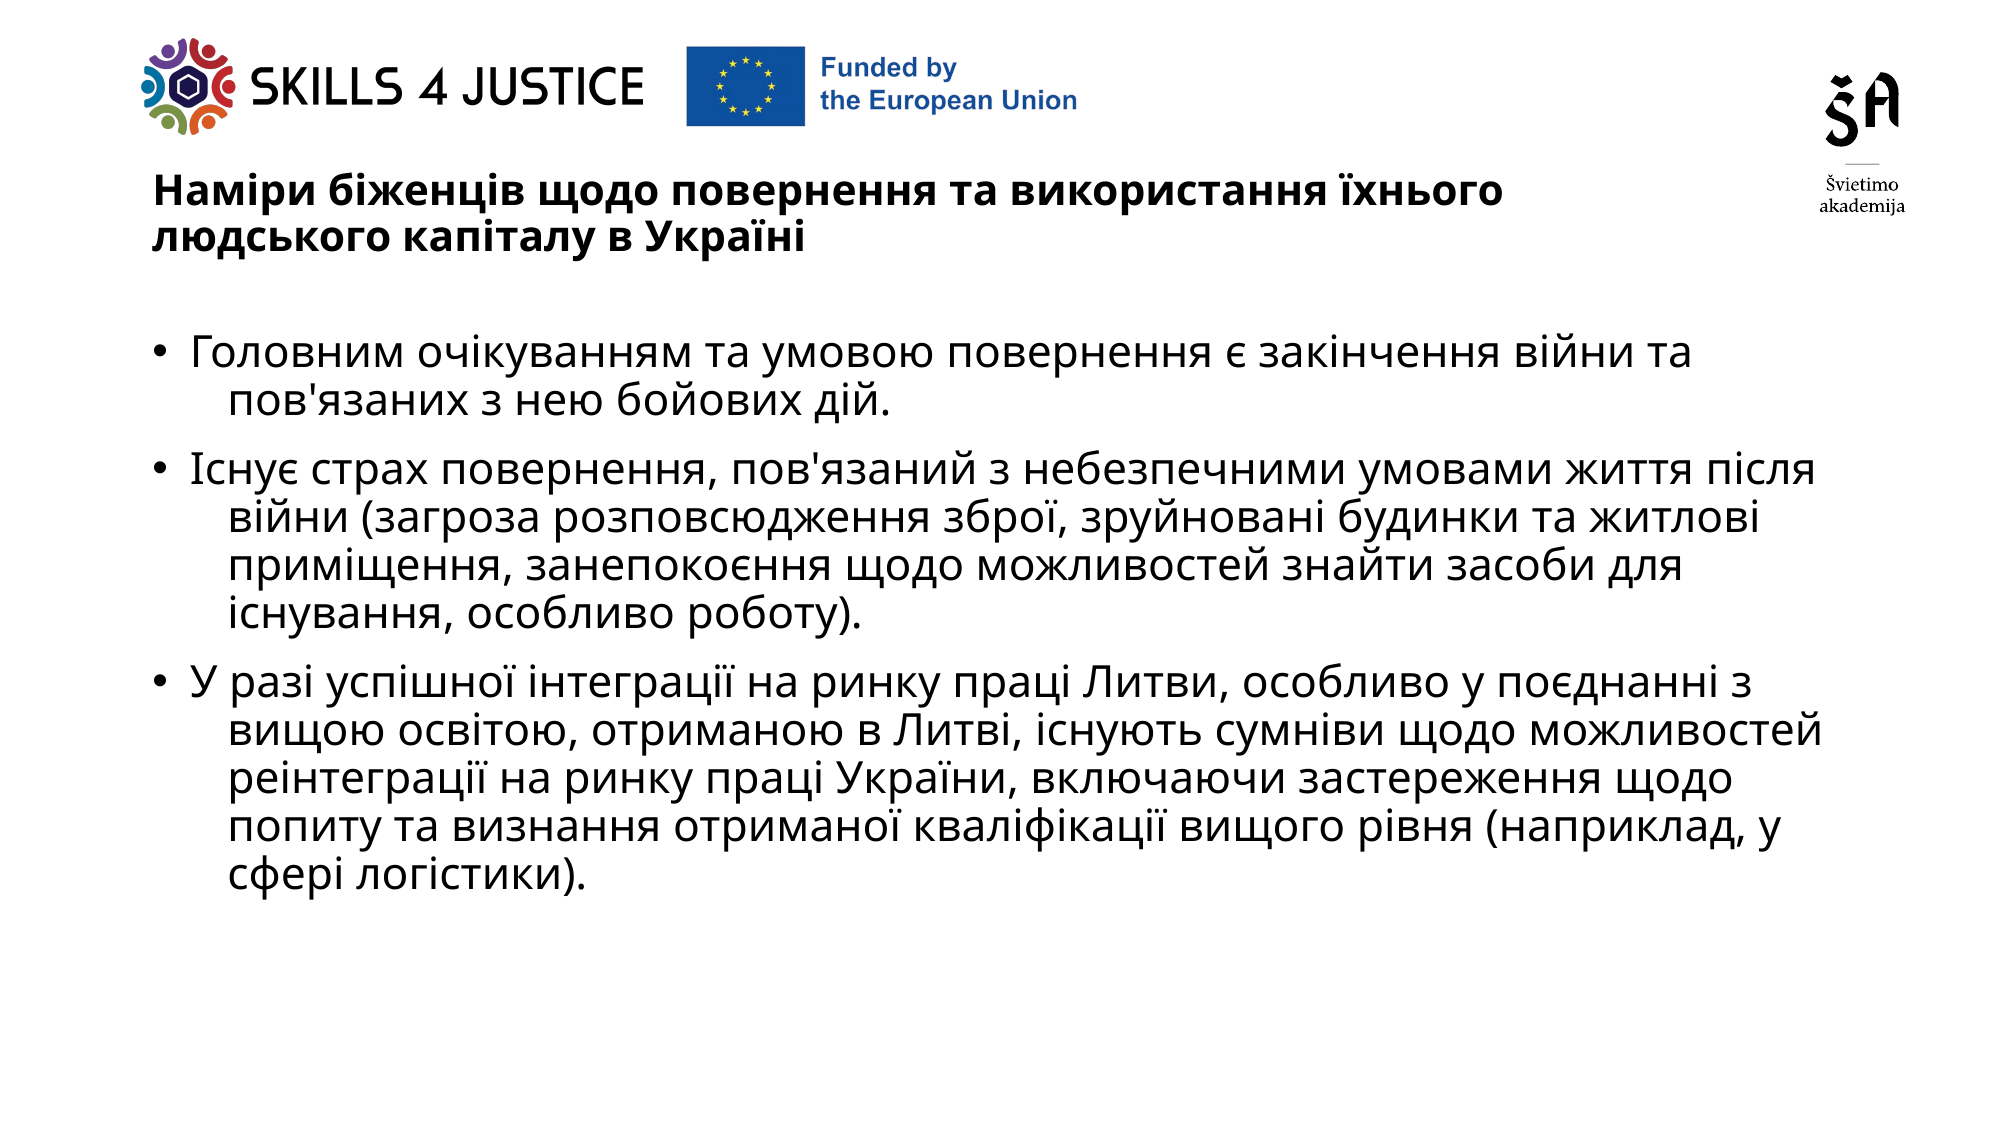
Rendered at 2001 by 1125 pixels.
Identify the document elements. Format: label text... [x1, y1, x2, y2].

list Головним очікуванням та умовою повернення є закінчення війни та пов'язаних з нею бойових дій. Існує страх повернення, пов'язаний з небезпечними умовами життя після війни (загроза розповсюдження зброї, зруйновані будинки та житлові приміщення, занепокоєння щодо можливостей знайти засоби для існування, особливо роботу). У разі успішної інтеграції на ринку праці Литви, особливо у поєднанні з вищою освітою, отриманою в Литві, існують сумніви щодо можливостей реінтеграції на ринку праці України, включаючи застереження щодо попиту та визнання отриманої кваліфікації вищого рівня (наприклад, у сфері логістики). [137, 321, 1958, 1098]
title Наміри біженців щодо повернення та використання їхнього людського капіталу в Україні [137, 183, 1679, 291]
